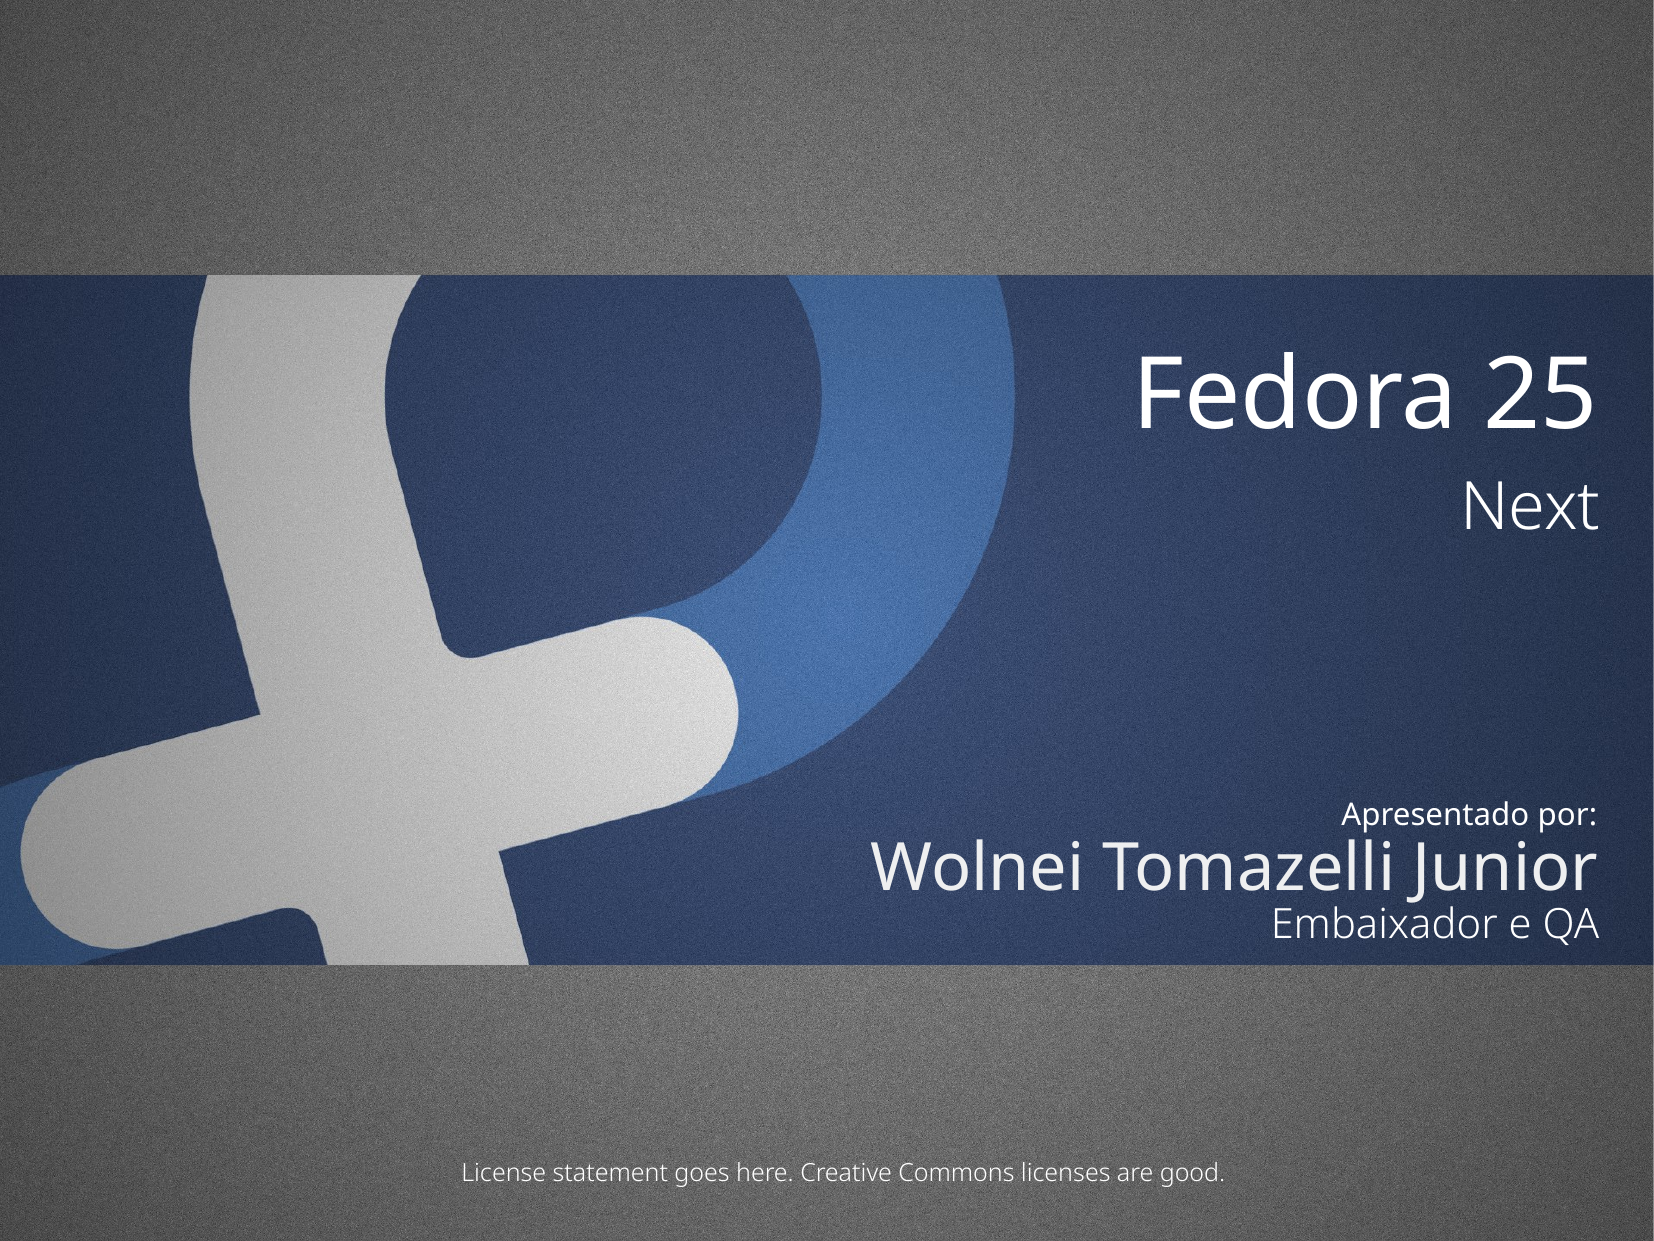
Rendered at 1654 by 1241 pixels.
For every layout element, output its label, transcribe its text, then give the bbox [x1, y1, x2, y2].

subtitle Next [442, 457, 1601, 621]
title Fedora 25 [248, 330, 1599, 449]
text_box Embaixador e QA [531, 887, 1615, 958]
text_box Wolnei Tomazelli Junior [649, 820, 1615, 887]
text_box License statement goes here. Creative Commons licenses are good. [75, 1126, 1613, 1197]
text_box Apresentado por: [797, 784, 1613, 855]
picture [0, 0, 1654, 1241]
